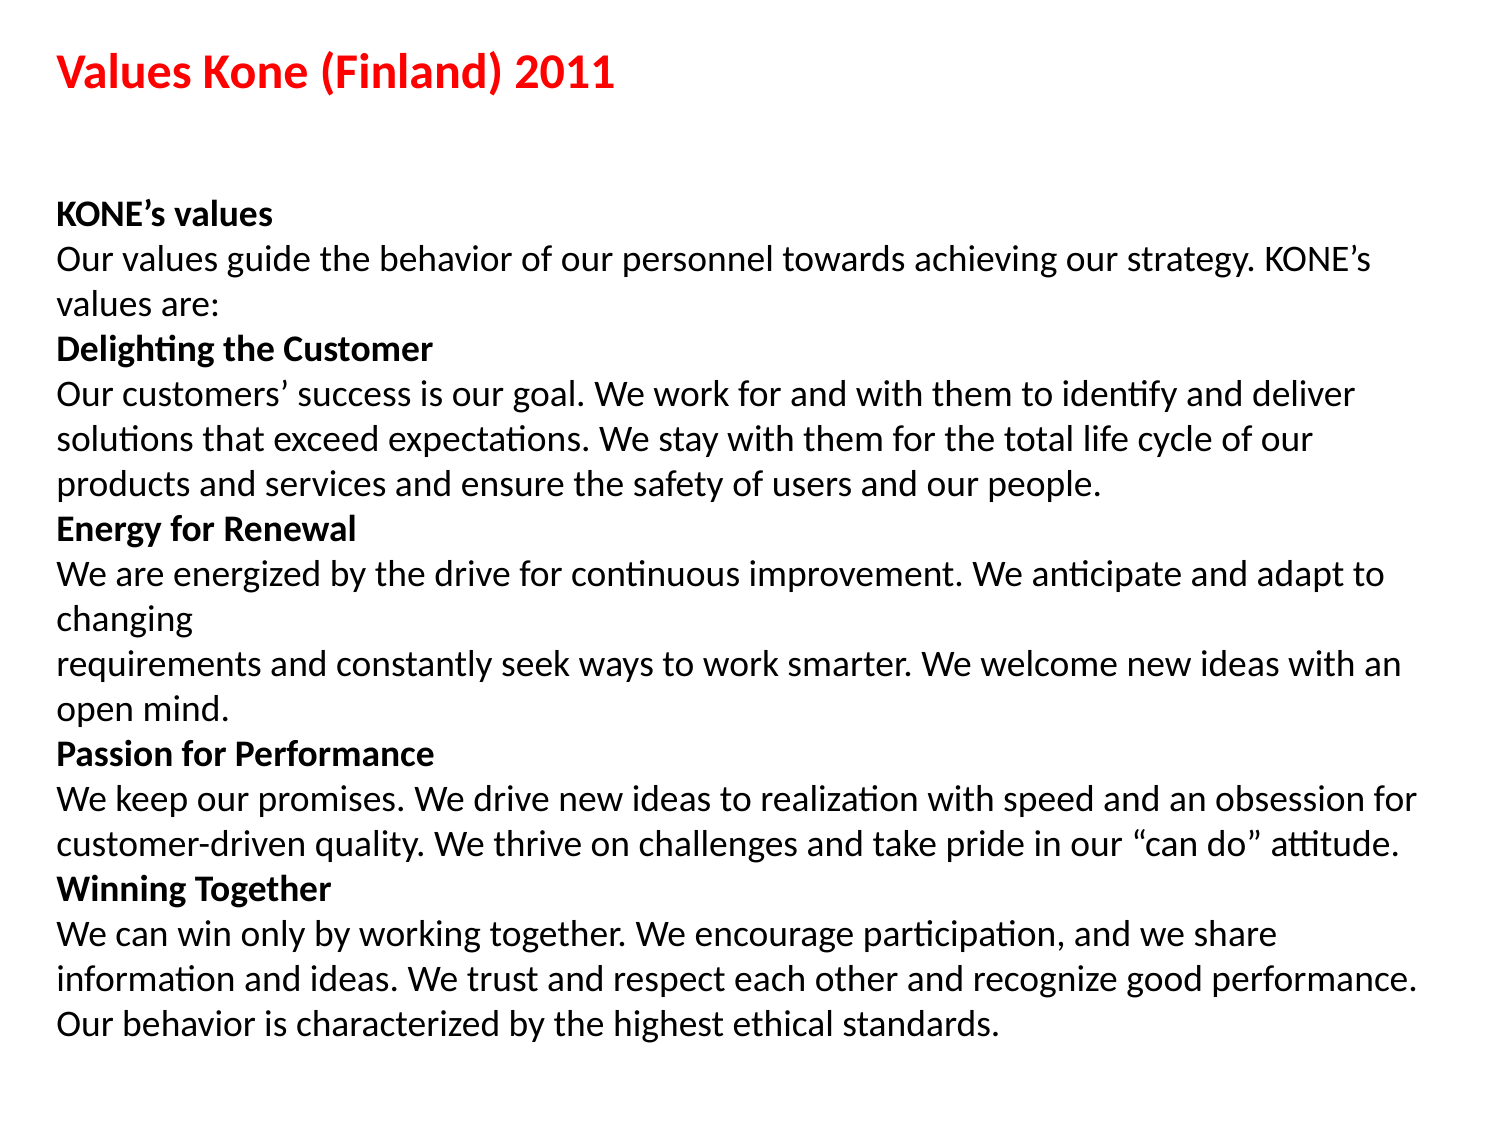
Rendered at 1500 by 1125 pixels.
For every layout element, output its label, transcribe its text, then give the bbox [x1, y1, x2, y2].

text_box Values Kone (Finland) 2011 KONE’s values Our values guide the behavior of our personnel towards achieving our strategy. KONE’s values are: Delighting the Customer Our customers’ success is our goal. We work for and with them to identify and deliver solutions that exceed expectations. We stay with them for the total life cycle of our products and services and ensure the safety of users and our people. Energy for Renewal We are energized by the drive for continuous improvement. We anticipate and adapt to changing requirements and constantly seek ways to work smarter. We welcome new ideas with an open mind. Passion for Performance We keep our promises. We drive new ideas to realization with speed and an obsession for customer-driven quality. We thrive on challenges and take pride in our “can do” attitude. Winning Together We can win only by working together. We encourage participation, and we share information and ideas. We trust and respect each other and recognize good performance. Our behavior is characterized by the highest ethical standards. [41, 30, 1471, 1061]
